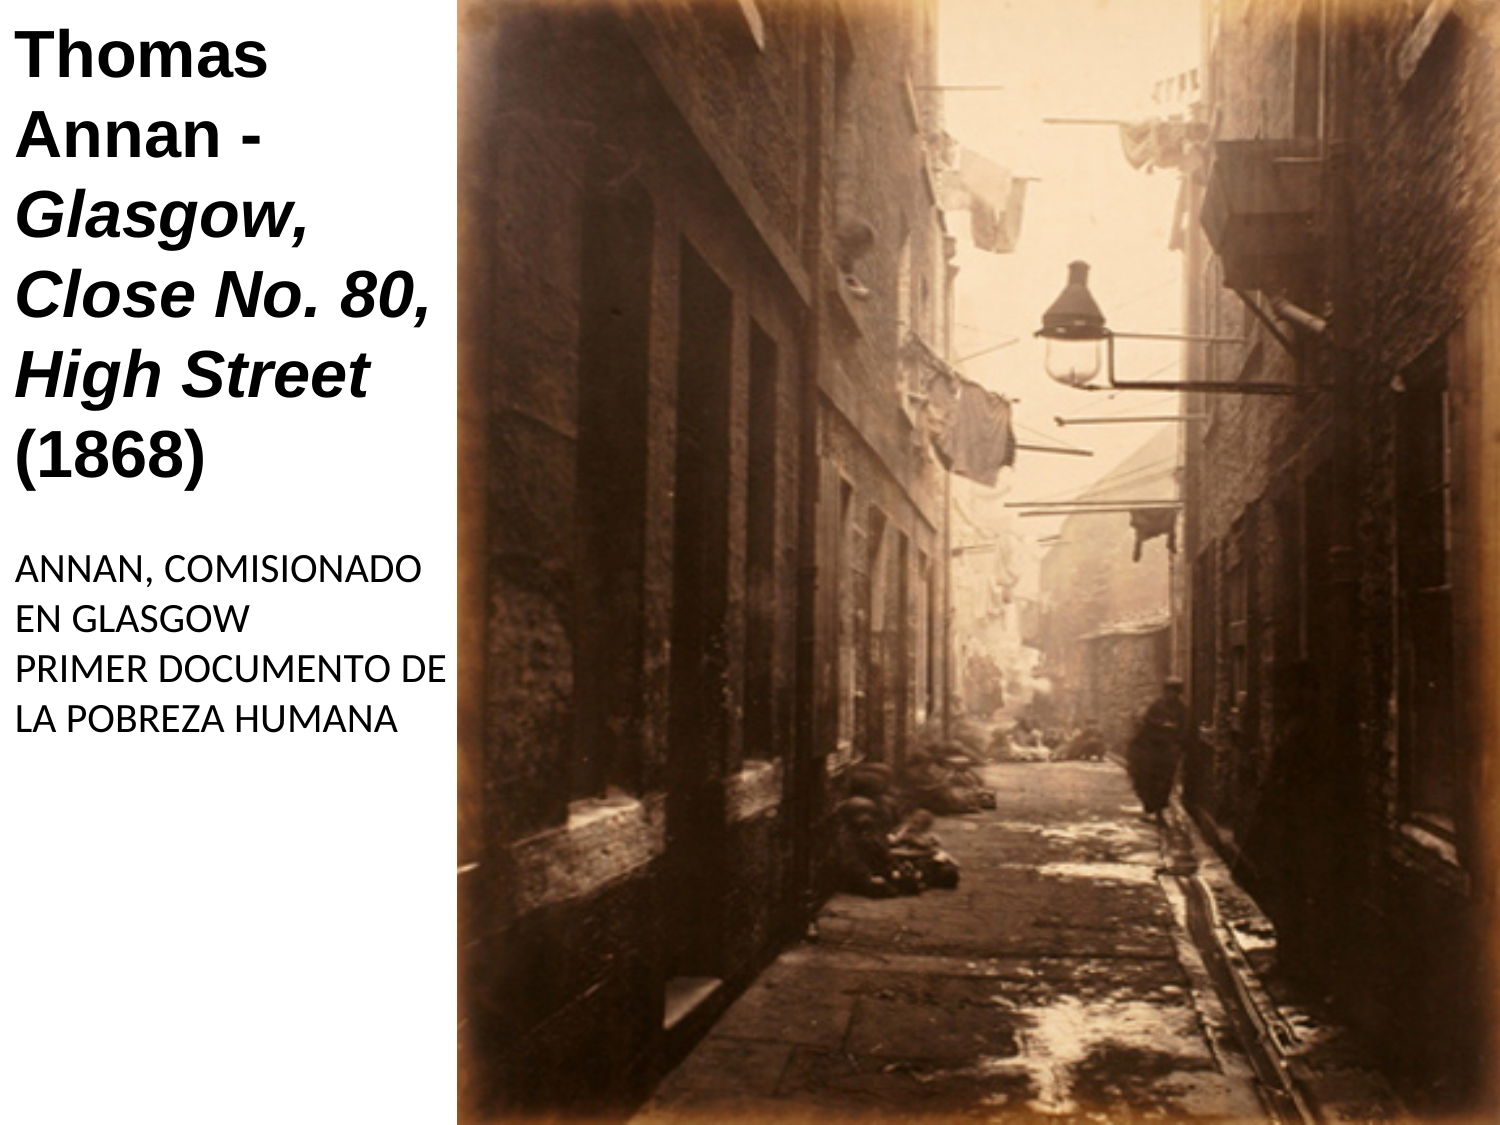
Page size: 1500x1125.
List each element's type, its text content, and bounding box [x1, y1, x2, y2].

text_box Thomas Annan - Glasgow, Close No. 80, High Street (1868) ANNAN, COMISIONADO EN GLASGOW PRIMER DOCUMENTO DE LA POBREZA HUMANA [0, 3, 469, 749]
picture [457, 0, 1500, 1125]
